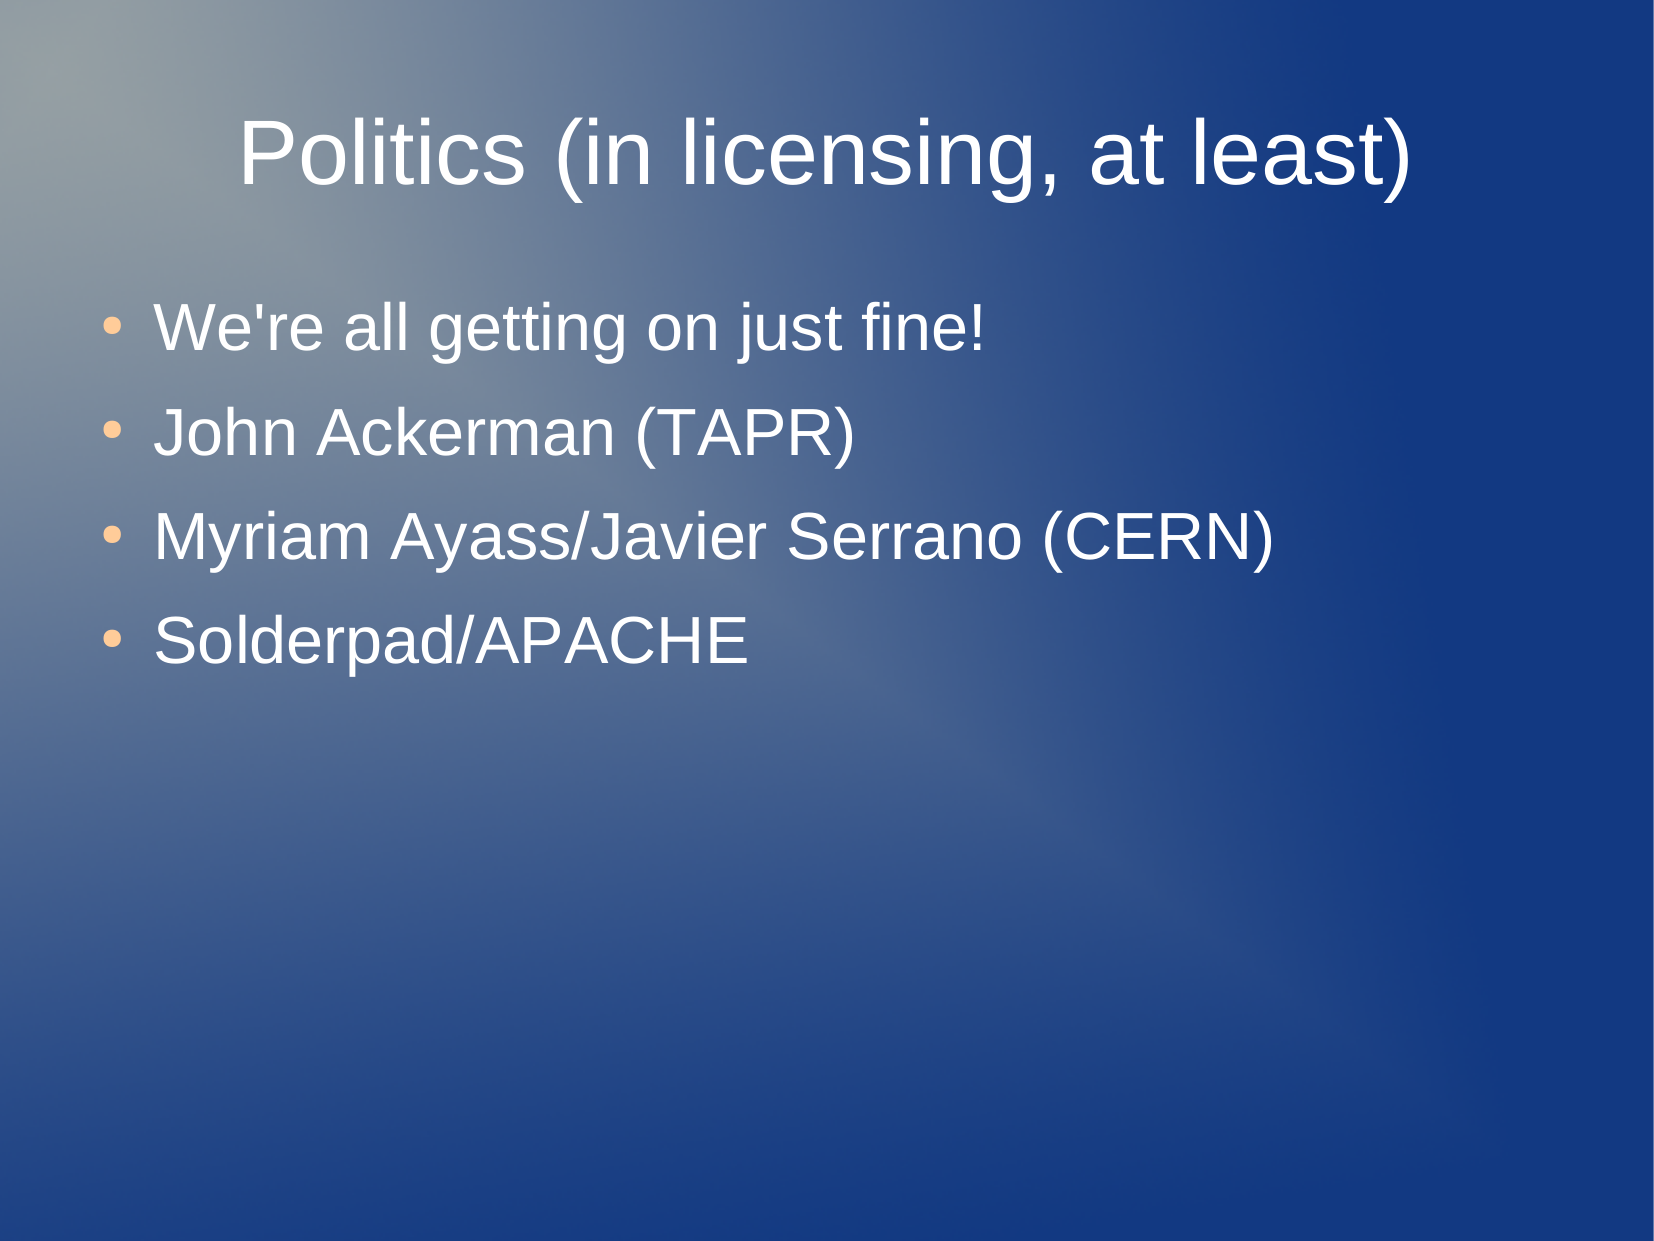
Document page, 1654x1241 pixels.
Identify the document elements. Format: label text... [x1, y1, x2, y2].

picture [0, 0, 1654, 1241]
title Politics (in licensing, at least) [82, 49, 1571, 257]
list We're all getting on just fine! John Ackerman (TAPR) Myriam Ayass/Javier Serrano (CERN) Solderpad/APACHE [82, 290, 1571, 1109]
